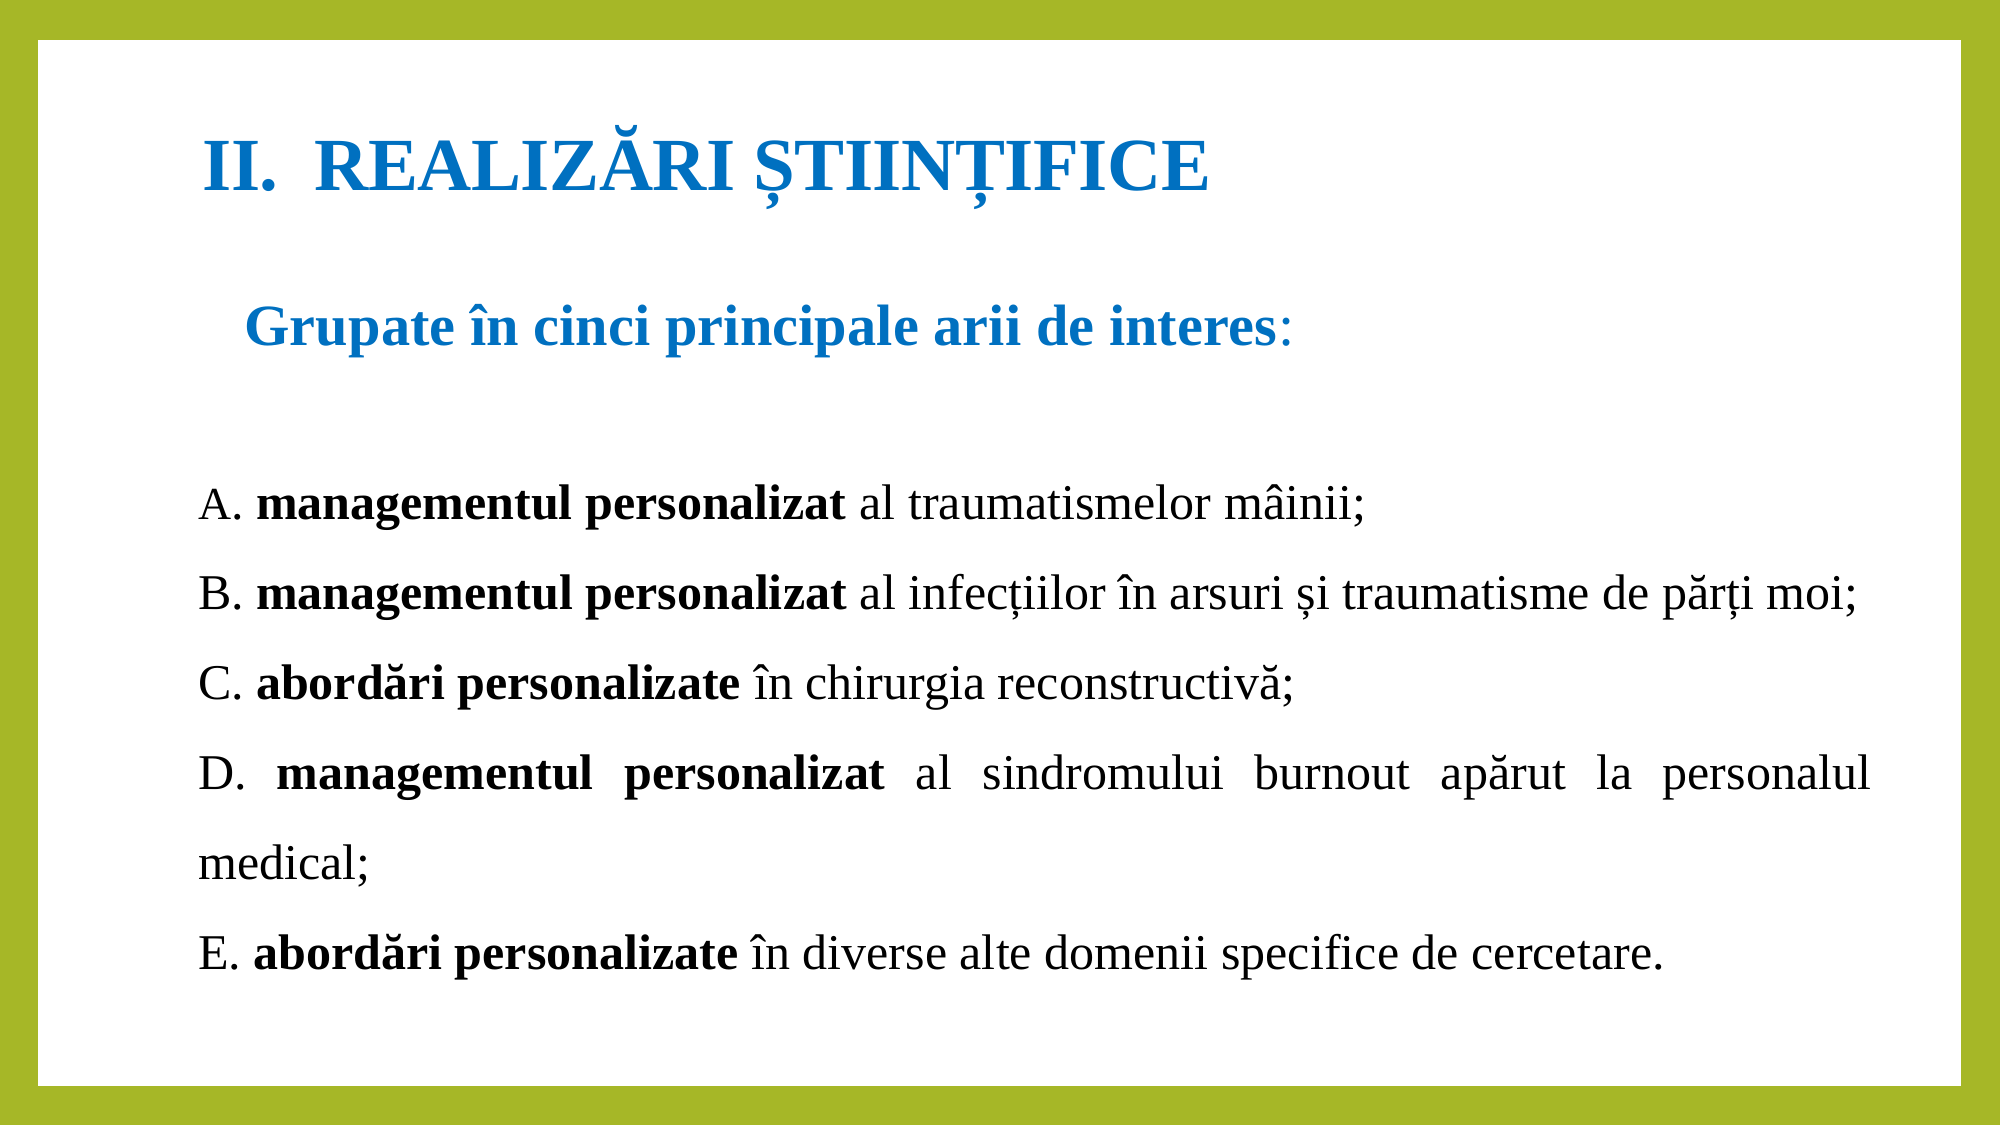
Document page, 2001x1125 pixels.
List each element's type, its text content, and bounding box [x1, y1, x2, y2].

title II. REALIZĂRI ȘTIINȚIFICE [187, 99, 1808, 244]
list Grupate în cinci principale arii de interes: A. managementul personalizat al traumatismelor mâinii; B. managementul personalizat al infecțiilor în arsuri și traumatisme de părți moi; C. abordări personalizate în chirurgia reconstructivă; D. managementul personalizat al sindromului burnout apărut la personalul medical; E. abordări personalizate în diverse alte domenii specifice de cercetare. [95, 244, 1916, 1083]
